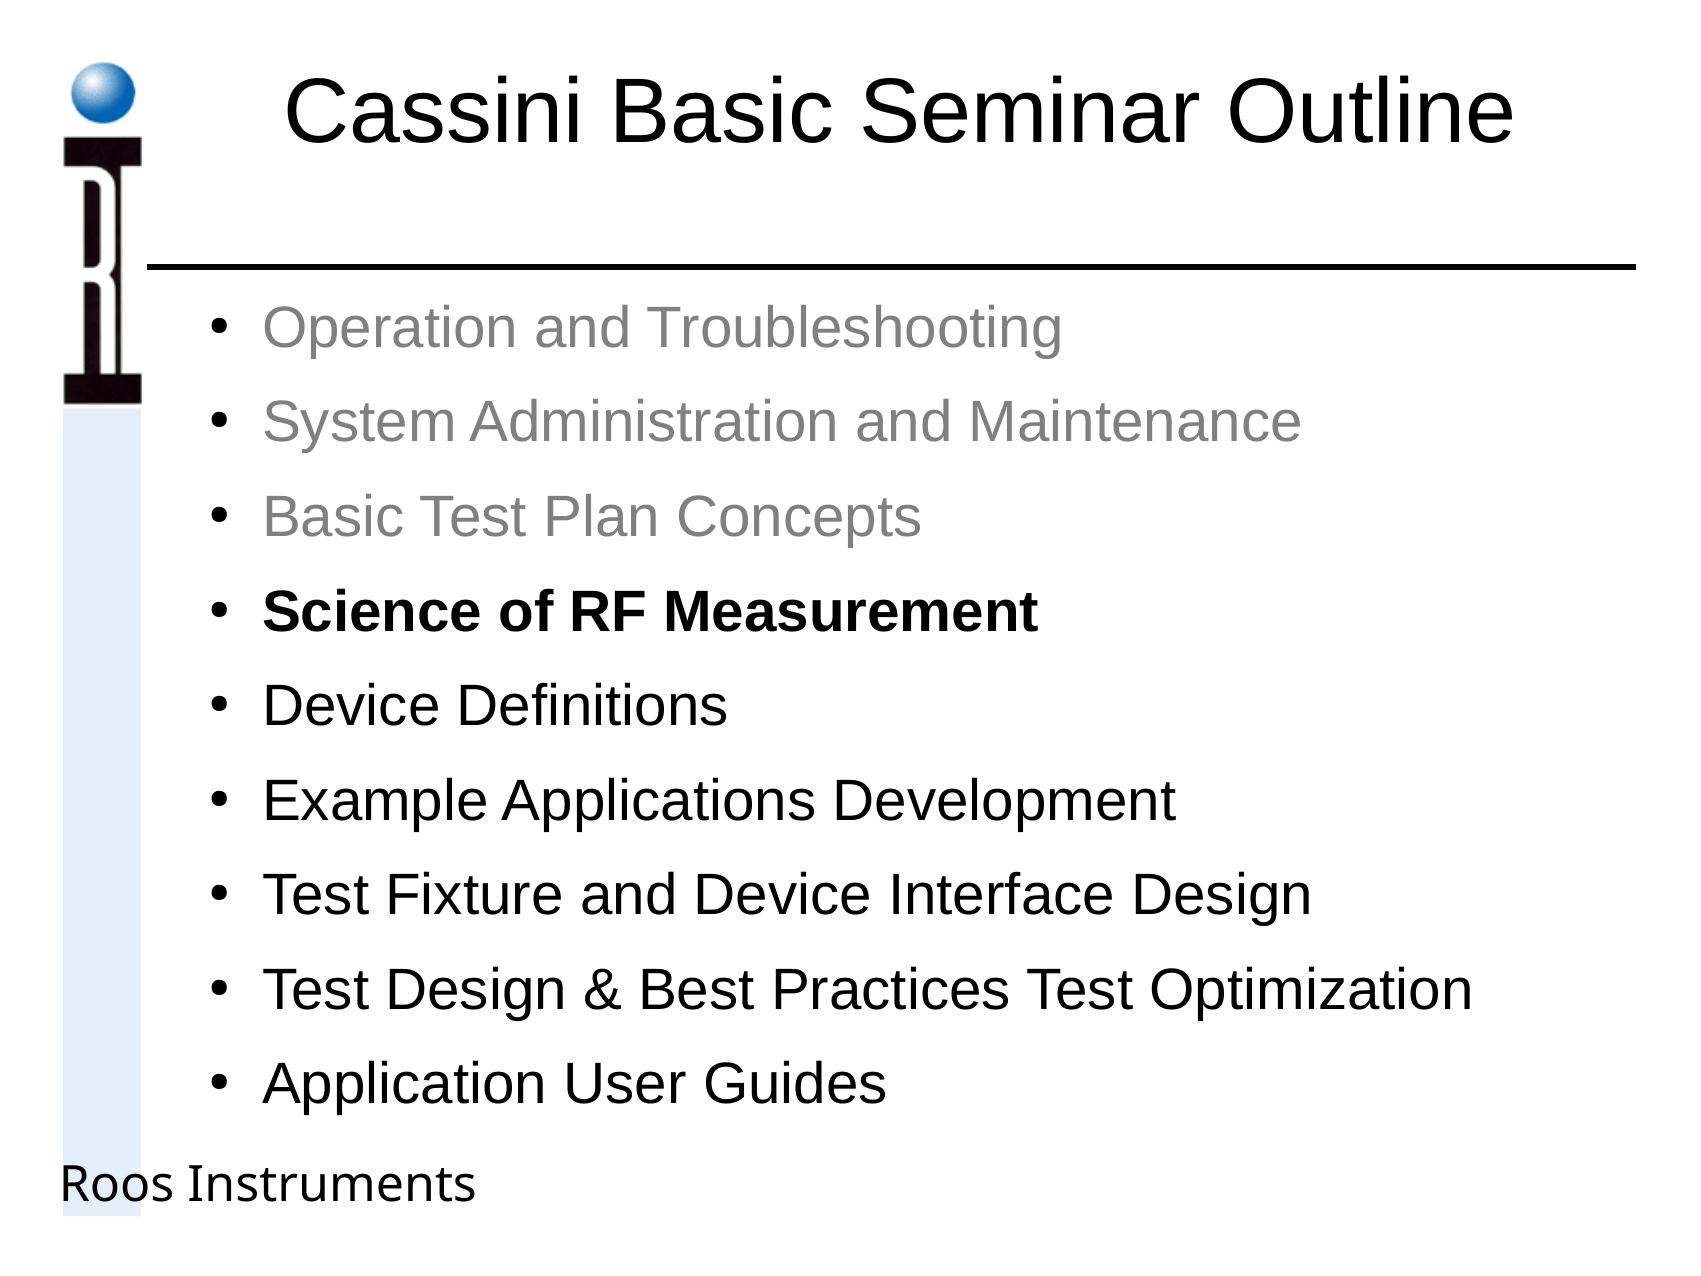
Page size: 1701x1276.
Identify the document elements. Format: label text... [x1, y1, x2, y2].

picture [59, 58, 147, 411]
list Operation and Troubleshooting System Administration and Maintenance Basic Test Plan Concepts Science of RF Measurement Device Definitions Example Applications Development Test Fixture and Device Interface Design Test Design & Best Practices Test Optimization Application User Guides [191, 294, 1588, 1170]
title Cassini Basic Seminar Outline [101, 8, 1701, 214]
